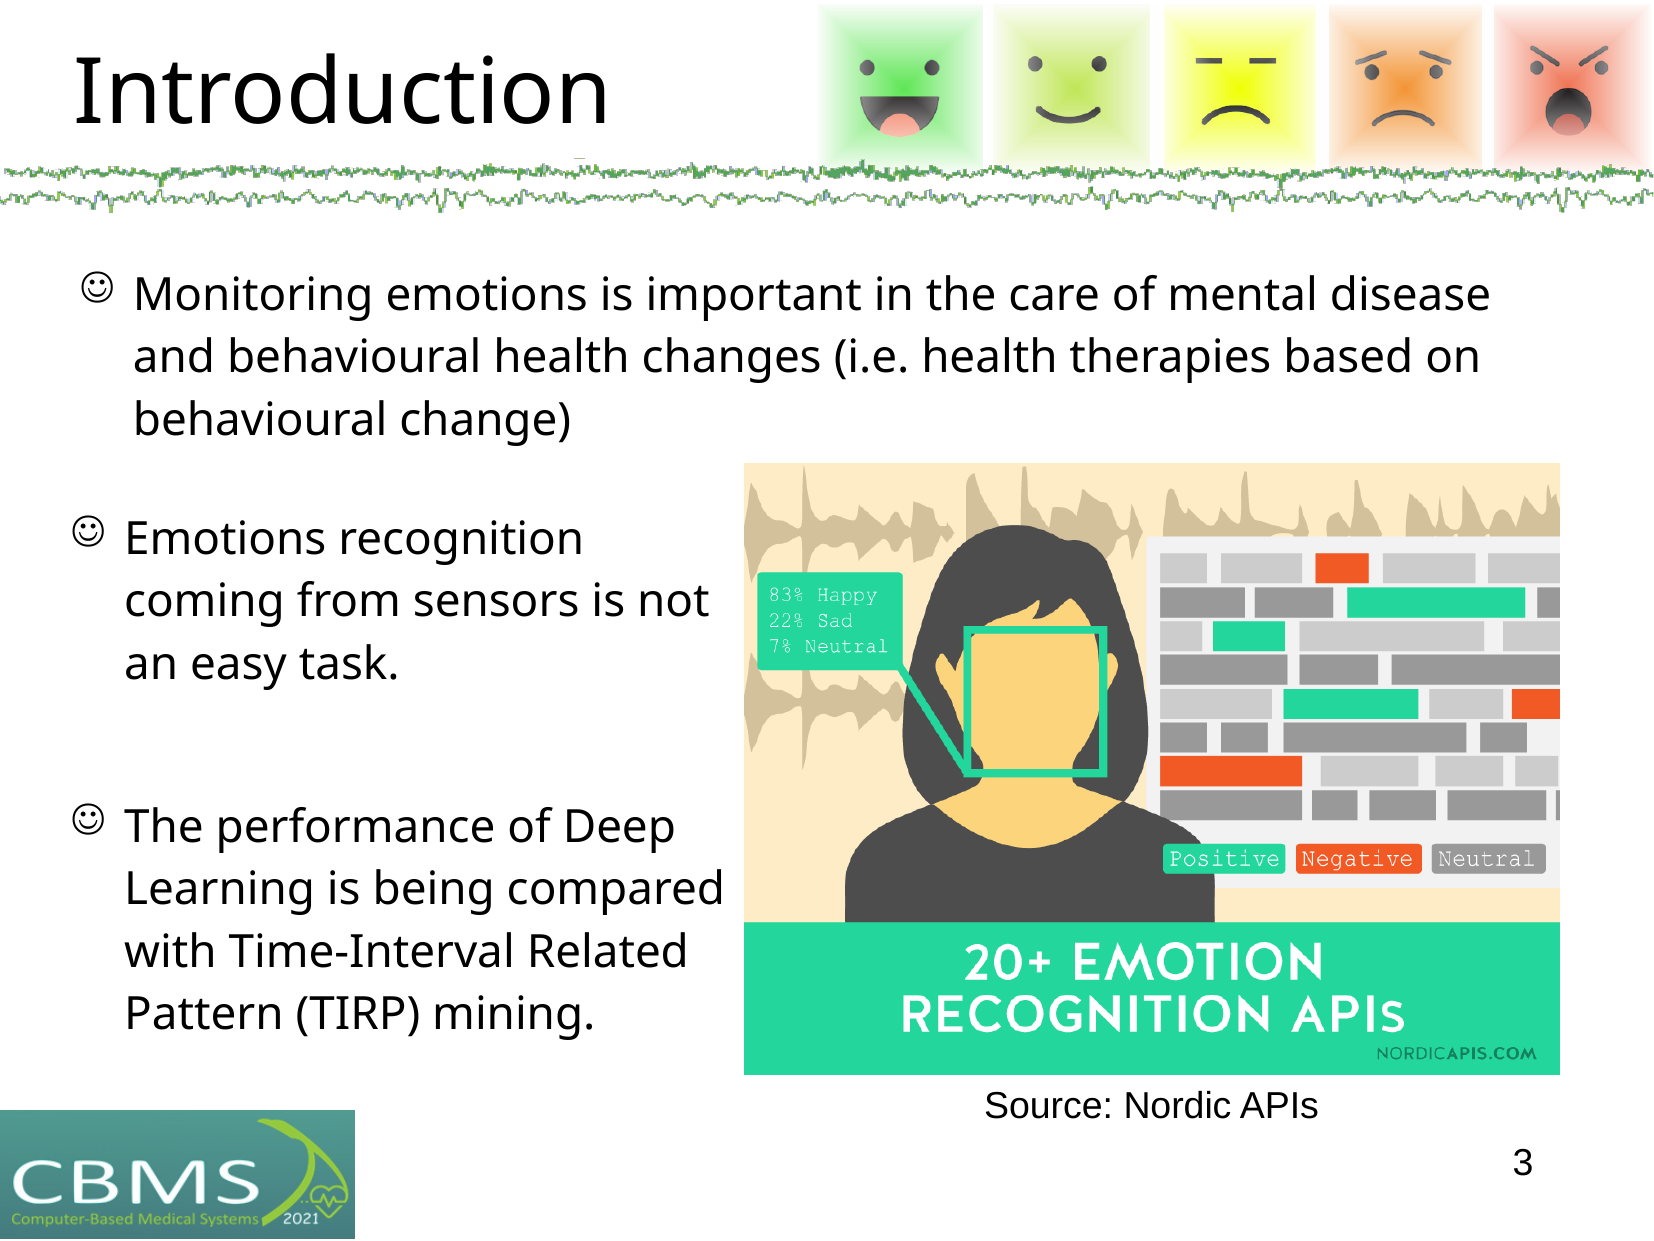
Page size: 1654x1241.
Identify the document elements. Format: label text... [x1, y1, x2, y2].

text_box Emotions recognition coming from sensors is not an easy task. The performance of Deep Learning is being compared with Time-Interval Related Pattern (TIRP) mining. [38, 497, 745, 1093]
text_box Source: Nordic APIs [744, 1076, 1560, 1134]
picture [744, 463, 1560, 1075]
picture [0, 1110, 355, 1239]
text_box Introduction [0, 0, 814, 158]
text_box Monitoring emotions is important in the care of mental disease and behavioural health changes (i.e. health therapies based on behavioural change) [47, 253, 1560, 449]
text_box [814, 0, 1654, 158]
text_box <number> [1497, 1133, 1654, 1228]
picture [0, 158, 1654, 213]
